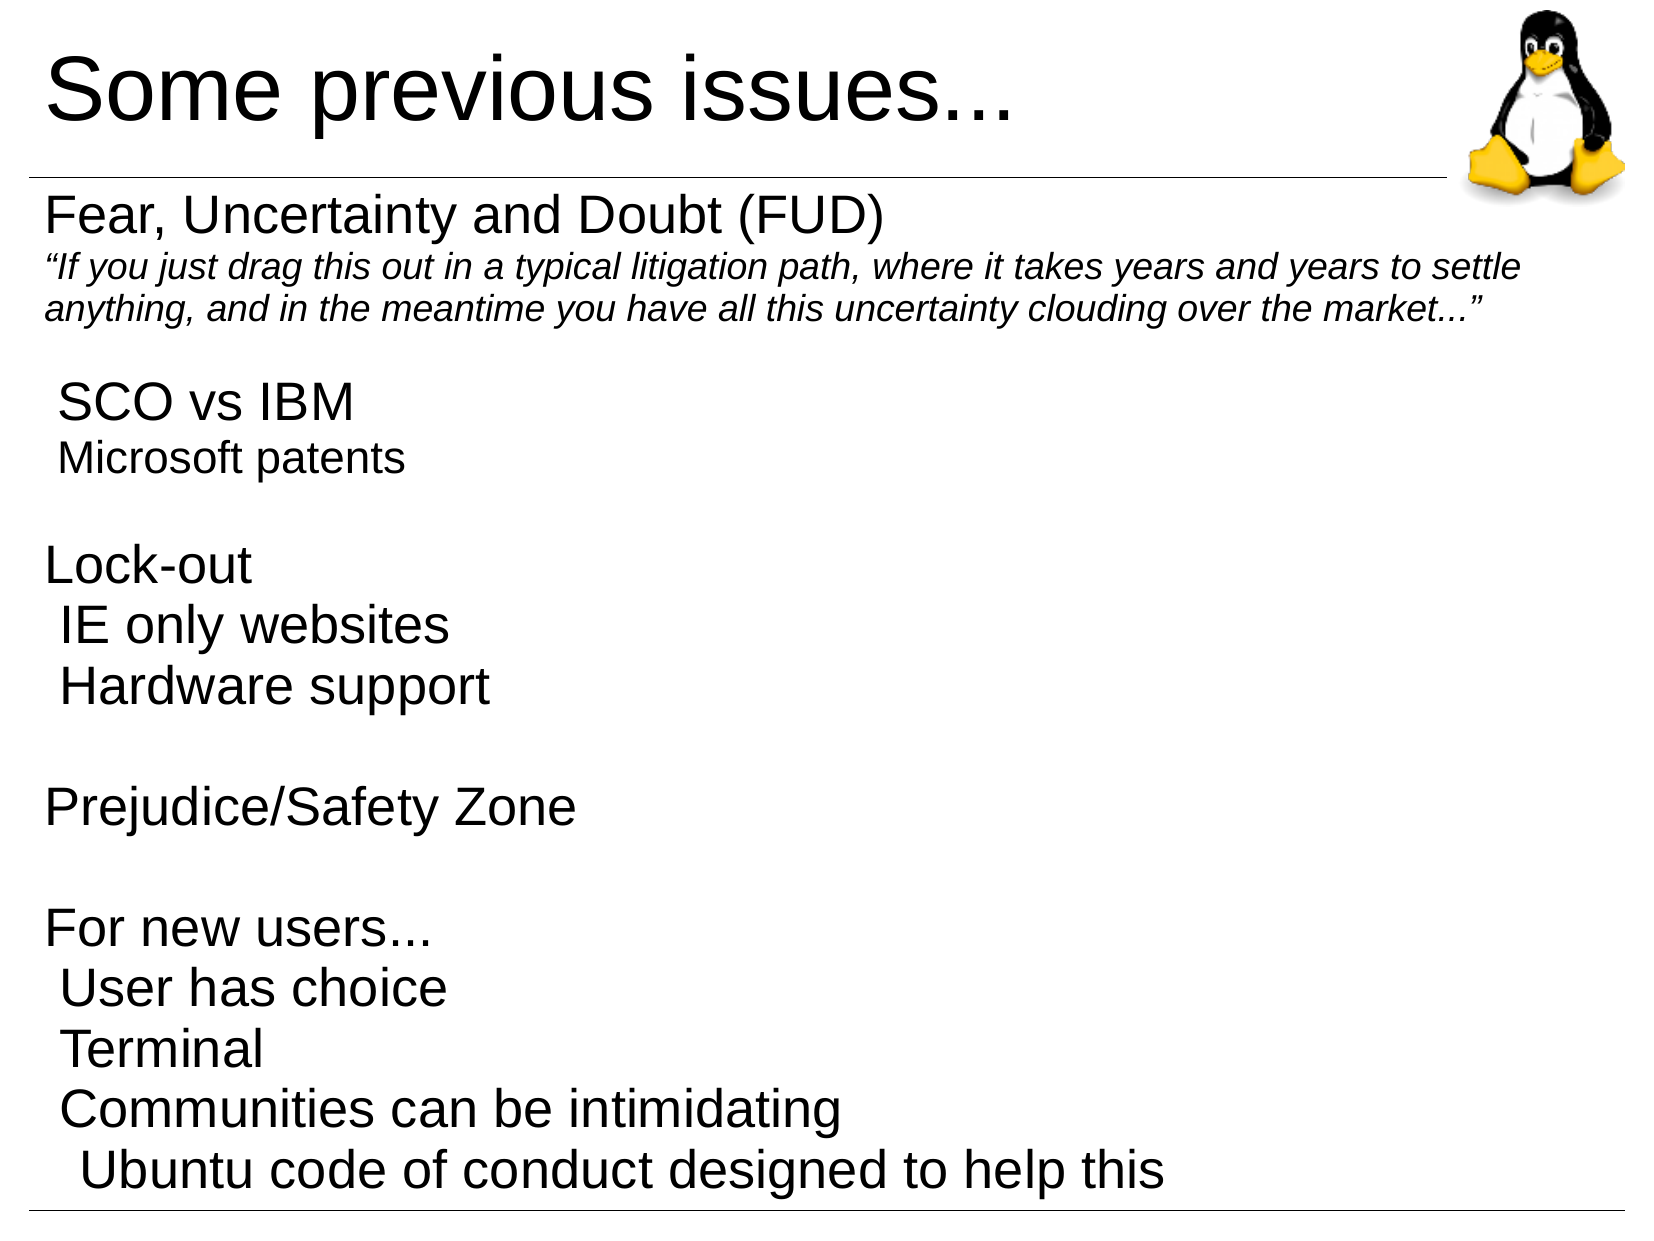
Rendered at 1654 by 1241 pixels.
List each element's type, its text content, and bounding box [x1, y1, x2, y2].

text_box Some previous issues... [29, 30, 1359, 148]
text_box Fear, Uncertainty and Doubt (FUD) “If you just drag this out in a typical litigation path, where it takes years and years to settle anything, and in the meantime you have all this uncertainty clouding over the market...” SCO vs IBM Microsoft patents Lock-out IE only websites Hardware support Prejudice/Safety Zone For new users... User has choice Terminal Communities can be intimidating Ubuntu code of conduct designed to help this [29, 177, 1595, 1241]
picture [1457, 10, 1625, 207]
